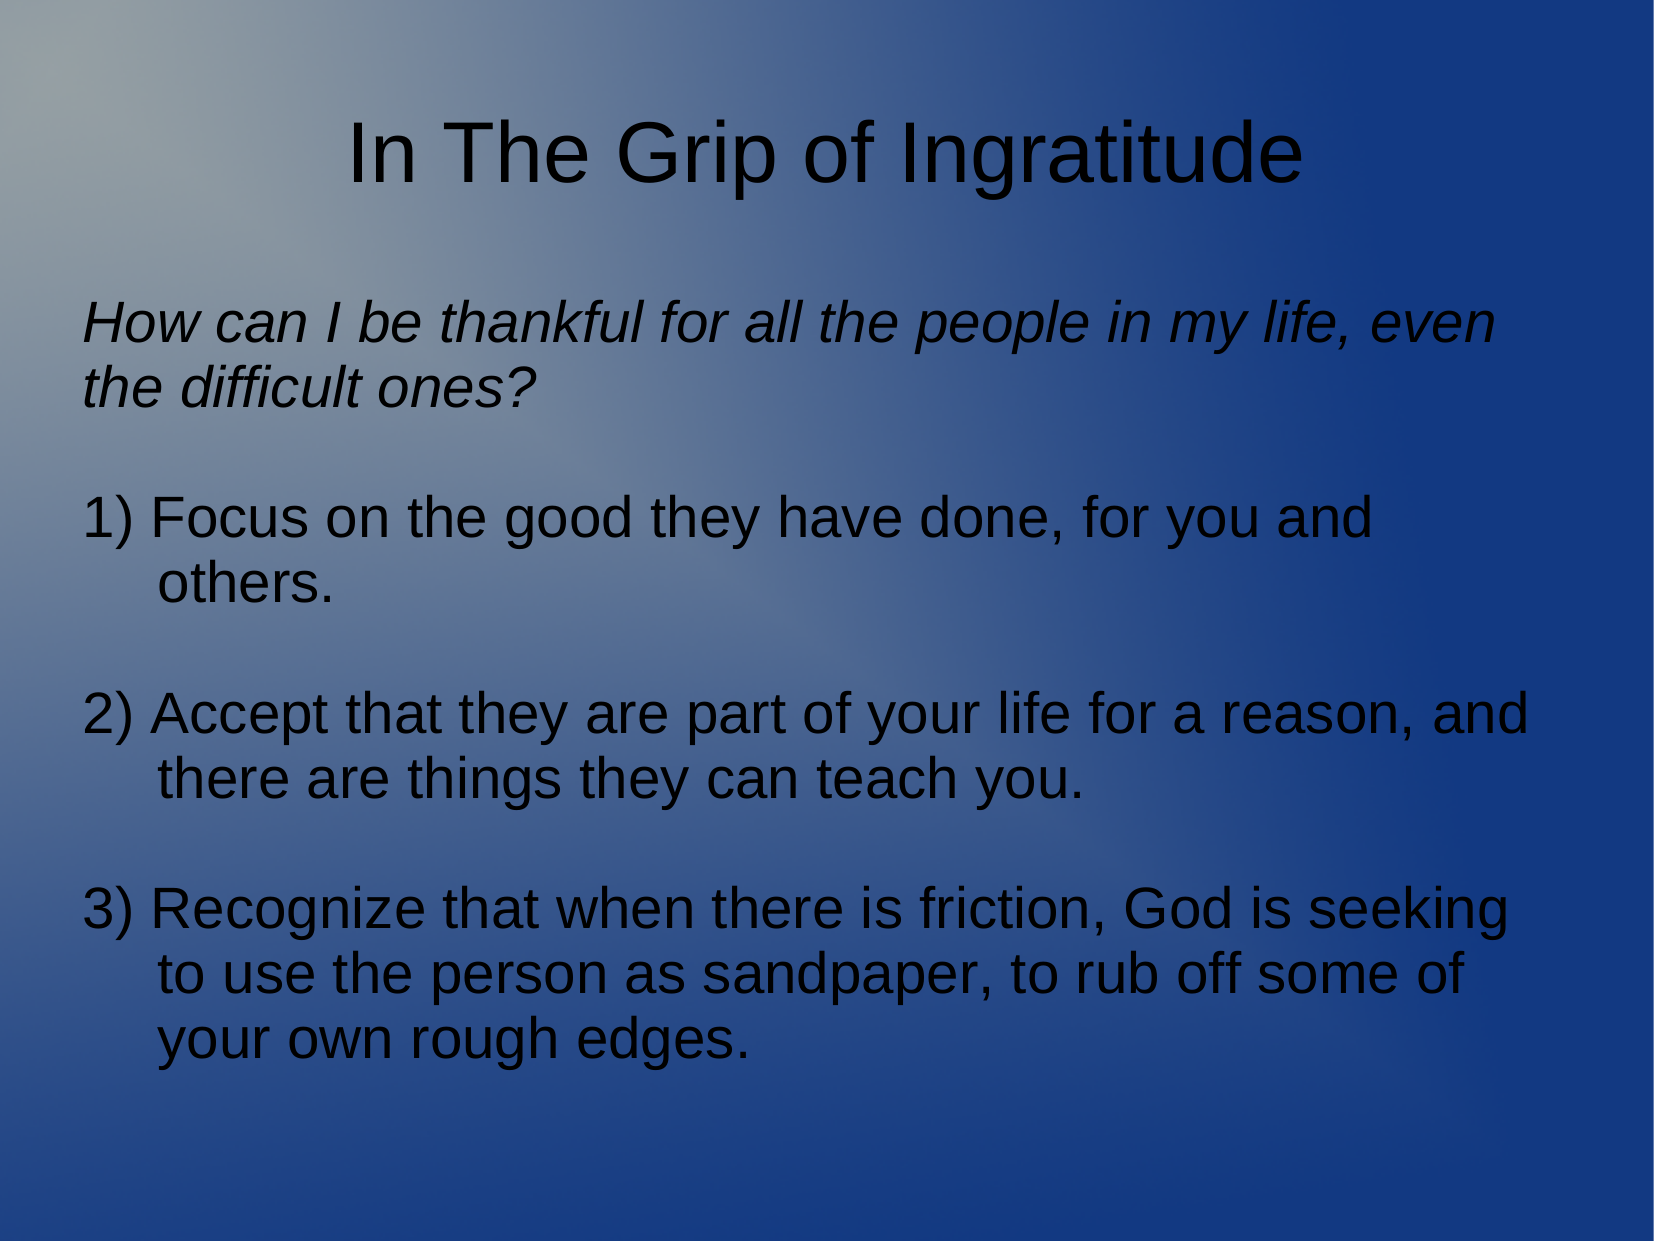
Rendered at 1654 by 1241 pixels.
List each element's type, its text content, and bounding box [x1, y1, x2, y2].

subtitle How can I be thankful for all the people in my life, even the difficult ones? 1) Focus on the good they have done, for you and others. 2) Accept that they are part of your life for a reason, and there are things they can teach you. 3) Recognize that when there is friction, God is seeking to use the person as sandpaper, to rub off some of your own rough edges. [82, 290, 1571, 1241]
title In The Grip of Ingratitude [82, 49, 1571, 257]
picture [0, 0, 1654, 1241]
